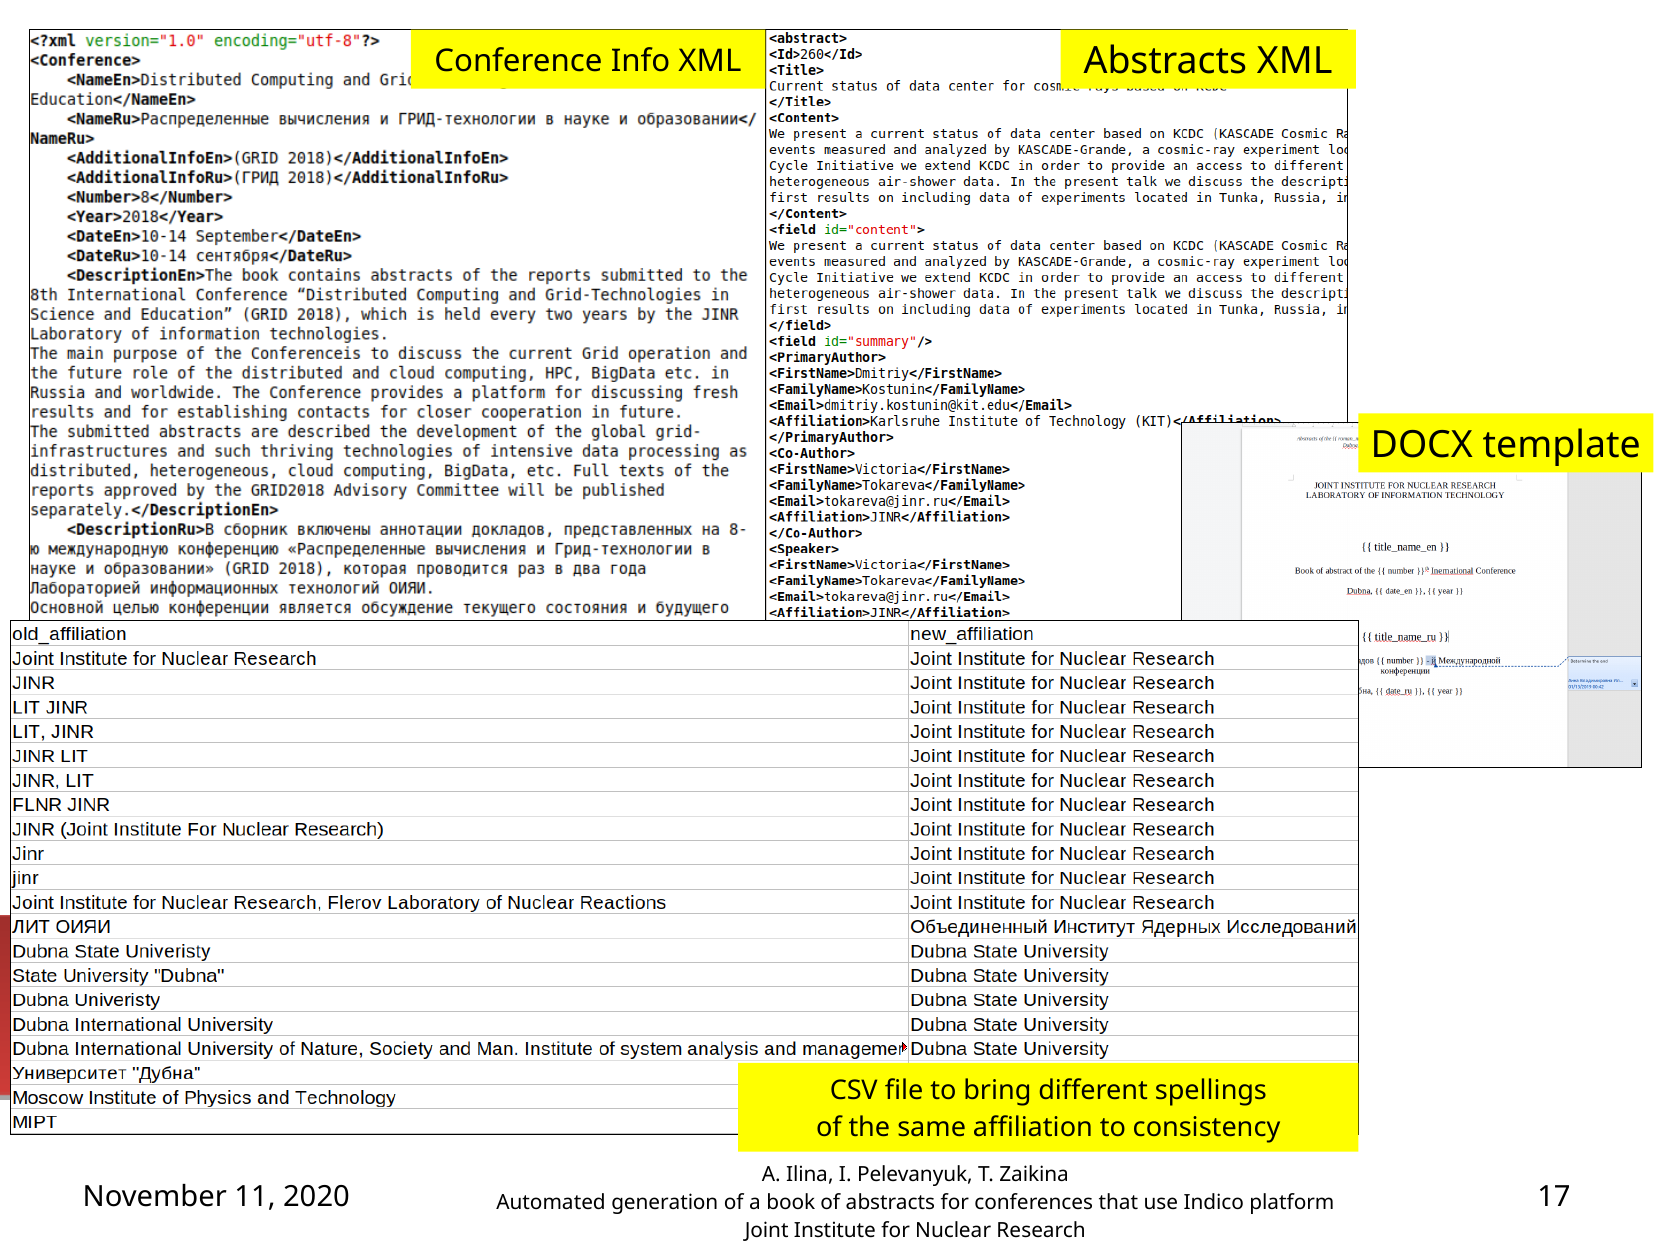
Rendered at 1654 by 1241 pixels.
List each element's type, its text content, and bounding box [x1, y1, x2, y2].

text_box A. Ilina, I. Pelevanyuk, T. Zaikina Automated generation of a book of abstracts for conferences that use Indico platform Joint Institute for Nuclear Research [354, 1151, 1477, 1240]
text_box DOCX template [1358, 413, 1654, 473]
text_box Abstracts XML [1060, 29, 1356, 89]
title Picture title here [0, 922, 10, 1086]
picture [0, 29, 1642, 1135]
text_box Conference Info XML [410, 29, 766, 89]
text_box CSV file to bring different spellings of the same affiliation to consistency [738, 1062, 1359, 1151]
